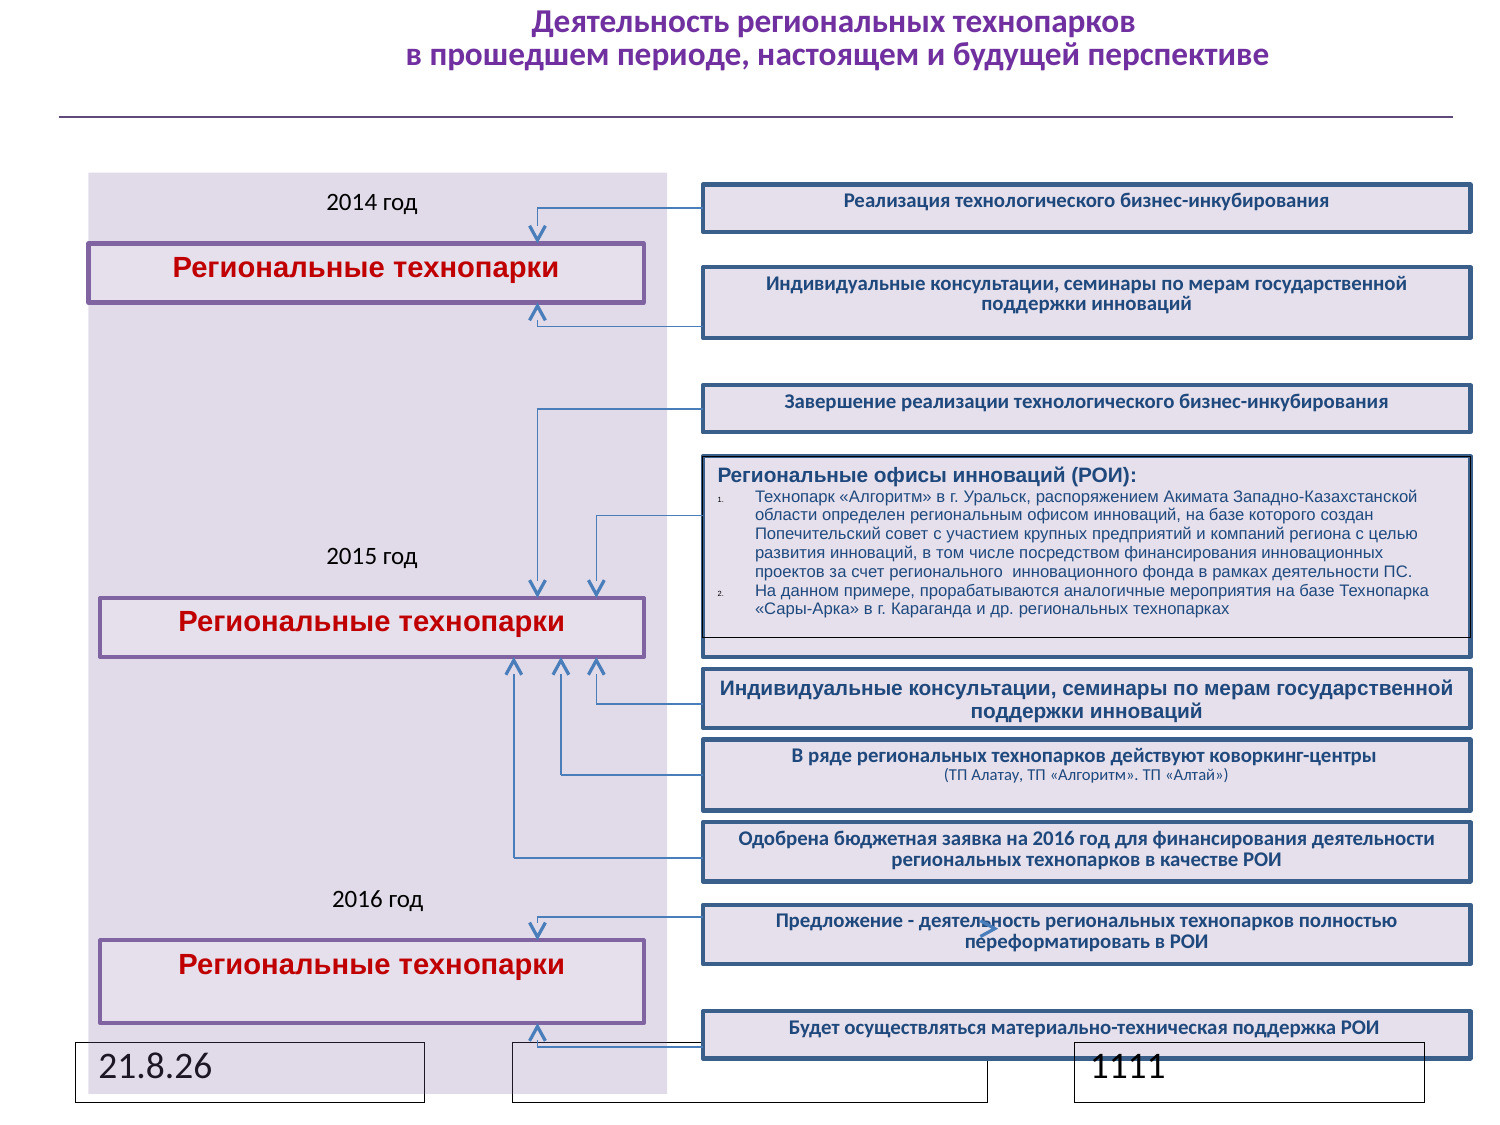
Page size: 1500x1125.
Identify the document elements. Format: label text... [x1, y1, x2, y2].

text_box 2014 год [277, 184, 467, 230]
text_box Индивидуальные консультации, семинары по мерам государственной поддержки инноваций [702, 668, 1471, 728]
text_box [88, 172, 668, 1094]
text_box Завершение реализации технологического бизнес-инкубирования [702, 385, 1471, 426]
text_box Реализация технологического бизнес-инкубирования [702, 184, 1471, 225]
text_box [702, 225, 1471, 232]
text_box [702, 801, 1471, 811]
text_box [702, 426, 1471, 433]
text_box Предложение - деятельность региональных технопарков полностью переформатировать в РОИ [702, 904, 1471, 971]
text_box [702, 638, 1471, 657]
text_box Индивидуальные консультации, семинары по мерам государственной поддержки инноваций [702, 267, 1471, 333]
text_box Будет осуществляться материально-техническая поддержка РОИ [702, 1011, 1471, 1052]
text_box Одобрена бюджетная заявка на 2016 год для финансирования деятельности региональных технопарков в качестве РОИ [702, 822, 1471, 888]
text_box [702, 333, 1471, 338]
slide_number 66 [1074, 1042, 1425, 1103]
text_box Региональные офисы инноваций (РОИ): Технопарк «Алгоритм» в г. Уральск, распоряжением Акимата Западно-Казахстанской области определен региональным офисом инноваций, на базе которого создан Попечительский совет с участием крупных предприятий и компаний региона с целью развития инноваций, в том числе посредством финансирования инновационных проектов за счет регионального инновационного фонда в рамках деятельности ПС. На данном примере, прорабатываются аналогичные мероприятия на базе Технопарка «Сары-Арка» в г. Караганда и др. региональных технопарках [702, 456, 1471, 638]
text_box В ряде региональных технопарков действуют коворкинг-центры (ТП Алатау, ТП «Алгоритм». ТП «Алтай») [702, 739, 1471, 801]
text_box Региональные технопарки [100, 597, 644, 657]
text_box [1425, 1052, 1471, 1059]
text_box Региональные технопарки [88, 243, 644, 303]
text_box Региональные технопарки [100, 940, 644, 1024]
text_box 2016 год [277, 881, 479, 927]
text_box Деятельность региональных технопарков в прошедшем периоде, настоящем и будущей перспективе [129, 0, 1500, 96]
text_box 2015 год [277, 538, 467, 585]
text_box [702, 1052, 1074, 1059]
